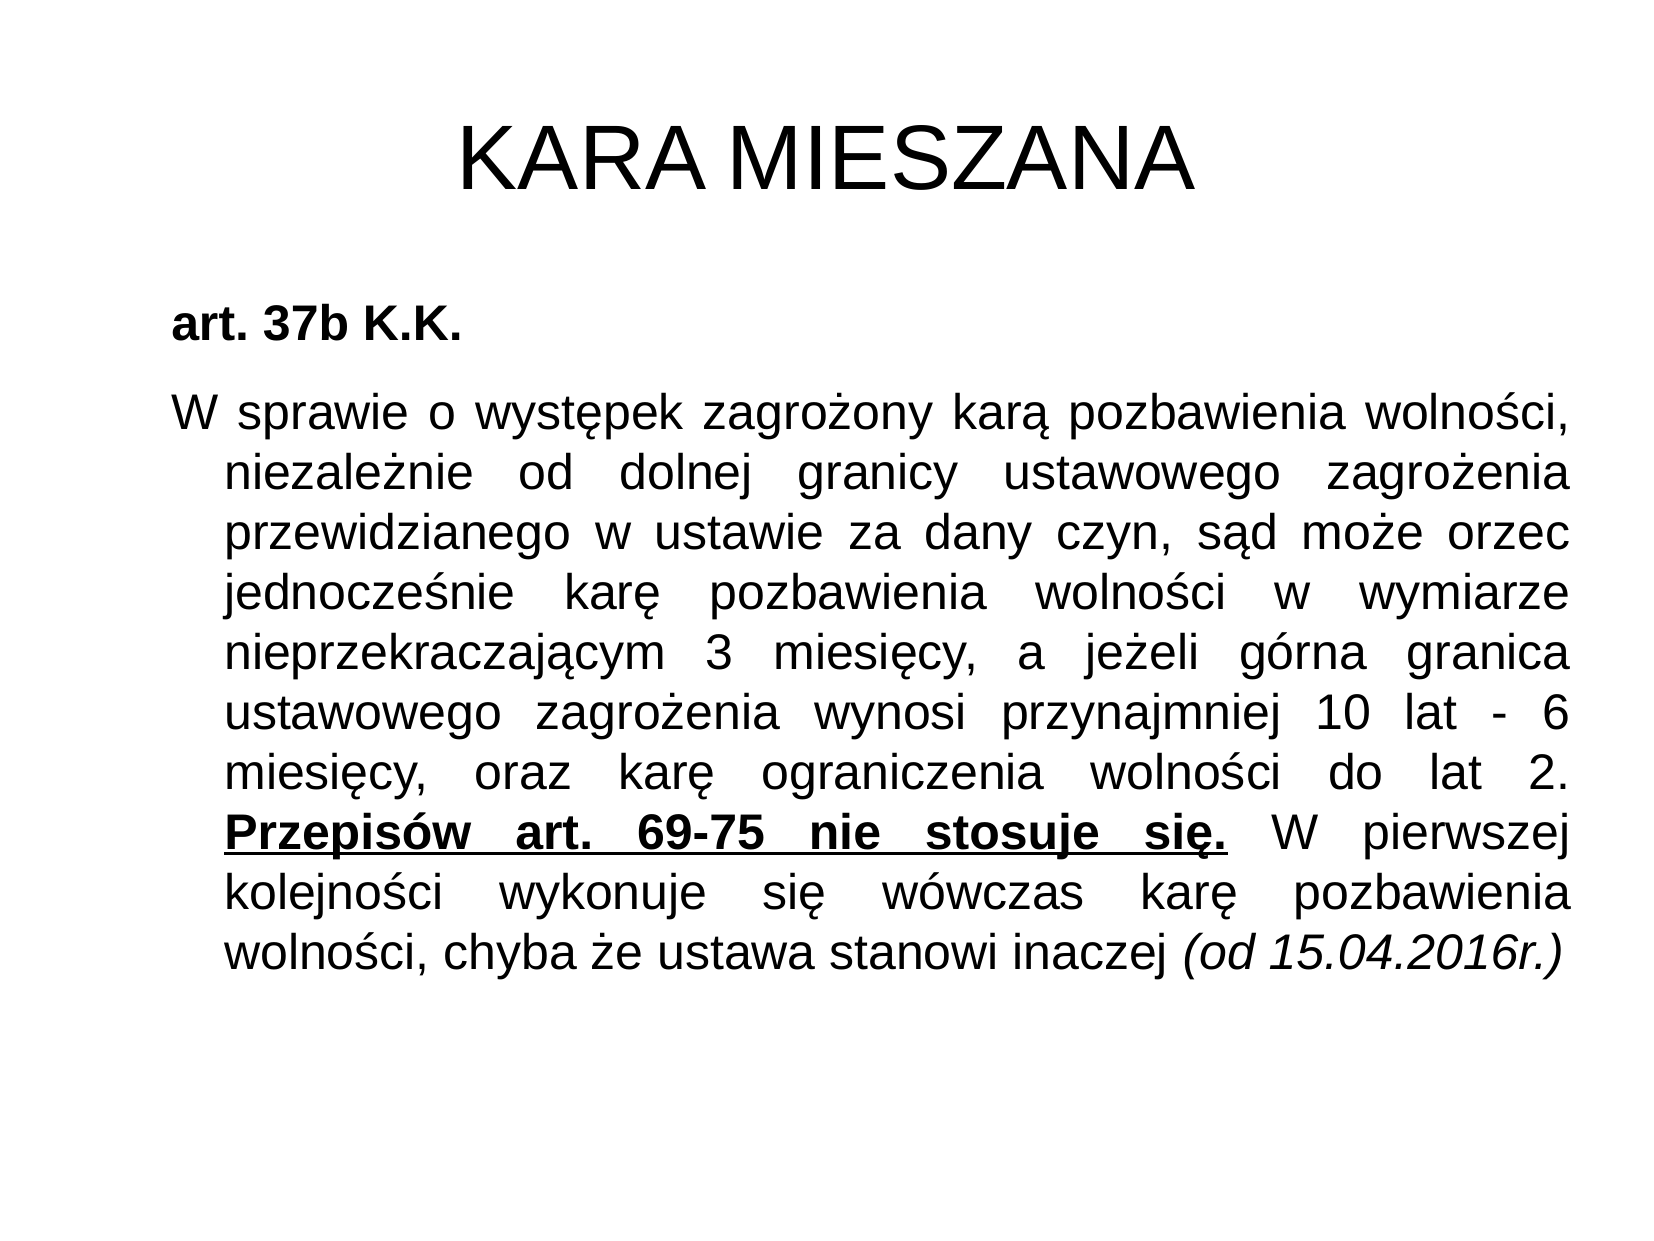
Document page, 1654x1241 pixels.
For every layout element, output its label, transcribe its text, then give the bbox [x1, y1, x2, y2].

title KARA MIESZANA [82, 49, 1571, 257]
list art. 37b K.K. W sprawie o występek zagrożony karą pozbawienia wolności, niezależnie od dolnej granicy ustawowego zagrożenia przewidzianego w ustawie za dany czyn, sąd może orzec jednocześnie karę pozbawienia wolności w wymiarze nieprzekraczającym 3 miesięcy, a jeżeli górna granica ustawowego zagrożenia wynosi przynajmniej 10 lat - 6 miesięcy, oraz karę ograniczenia wolności do lat 2. Przepisów art. 69-75 nie stosuje się. W pierwszej kolejności wykonuje się wówczas karę pozbawienia wolności, chyba że ustawa stanowi inaczej (od 15.04.2016r.) [82, 290, 1571, 1109]
